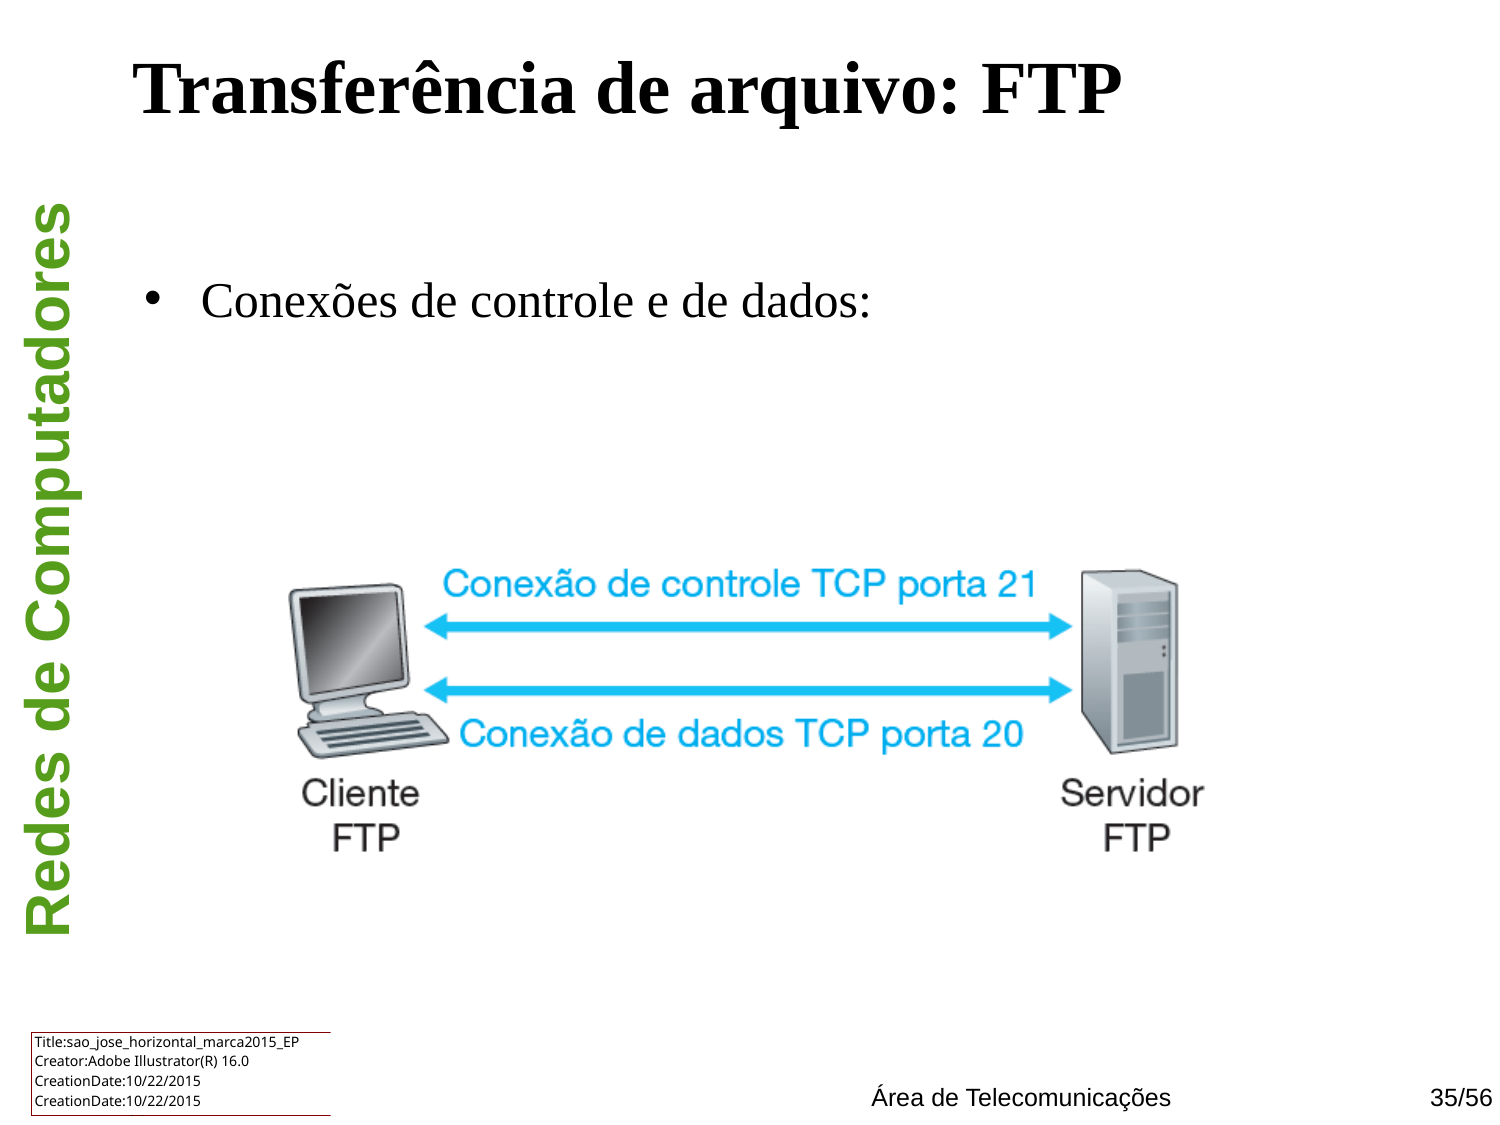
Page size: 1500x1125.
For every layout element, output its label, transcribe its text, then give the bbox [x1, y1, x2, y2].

text_box Transferência de arquivo: FTP [118, 30, 1382, 315]
picture [273, 519, 1227, 905]
text_box Conexões de controle e de dados: [129, 259, 1459, 1083]
